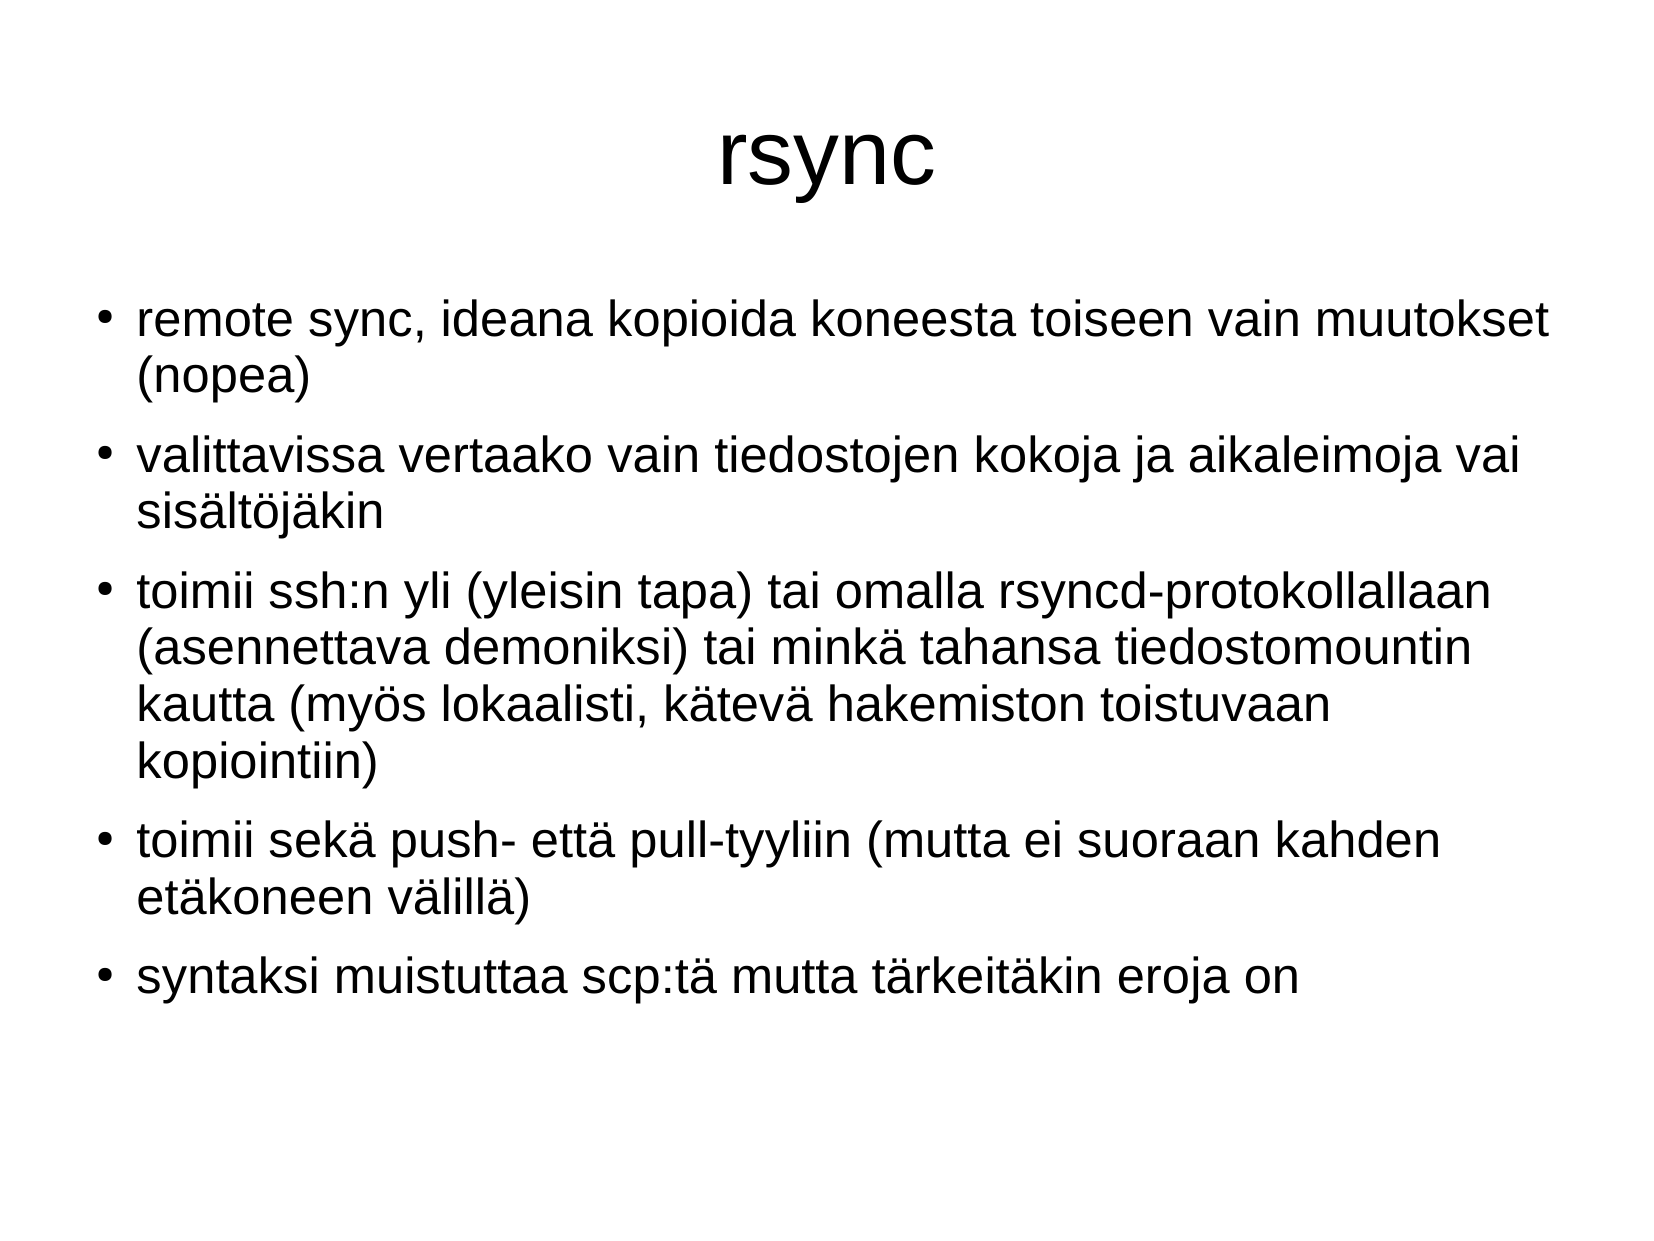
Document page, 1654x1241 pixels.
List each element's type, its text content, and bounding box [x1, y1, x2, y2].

list remote sync, ideana kopioida koneesta toiseen vain muutokset (nopea) valittavissa vertaako vain tiedostojen kokoja ja aikaleimoja vai sisältöjäkin toimii ssh:n yli (yleisin tapa) tai omalla rsyncd-protokollallaan (asennettava demoniksi) tai minkä tahansa tiedostomountin kautta (myös lokaalisti, kätevä hakemiston toistuvaan kopiointiin) toimii sekä push- että pull-tyyliin (mutta ei suoraan kahden etäkoneen välillä) syntaksi muistuttaa scp:tä mutta tärkeitäkin eroja on [82, 290, 1571, 1010]
title rsync [82, 49, 1571, 257]
